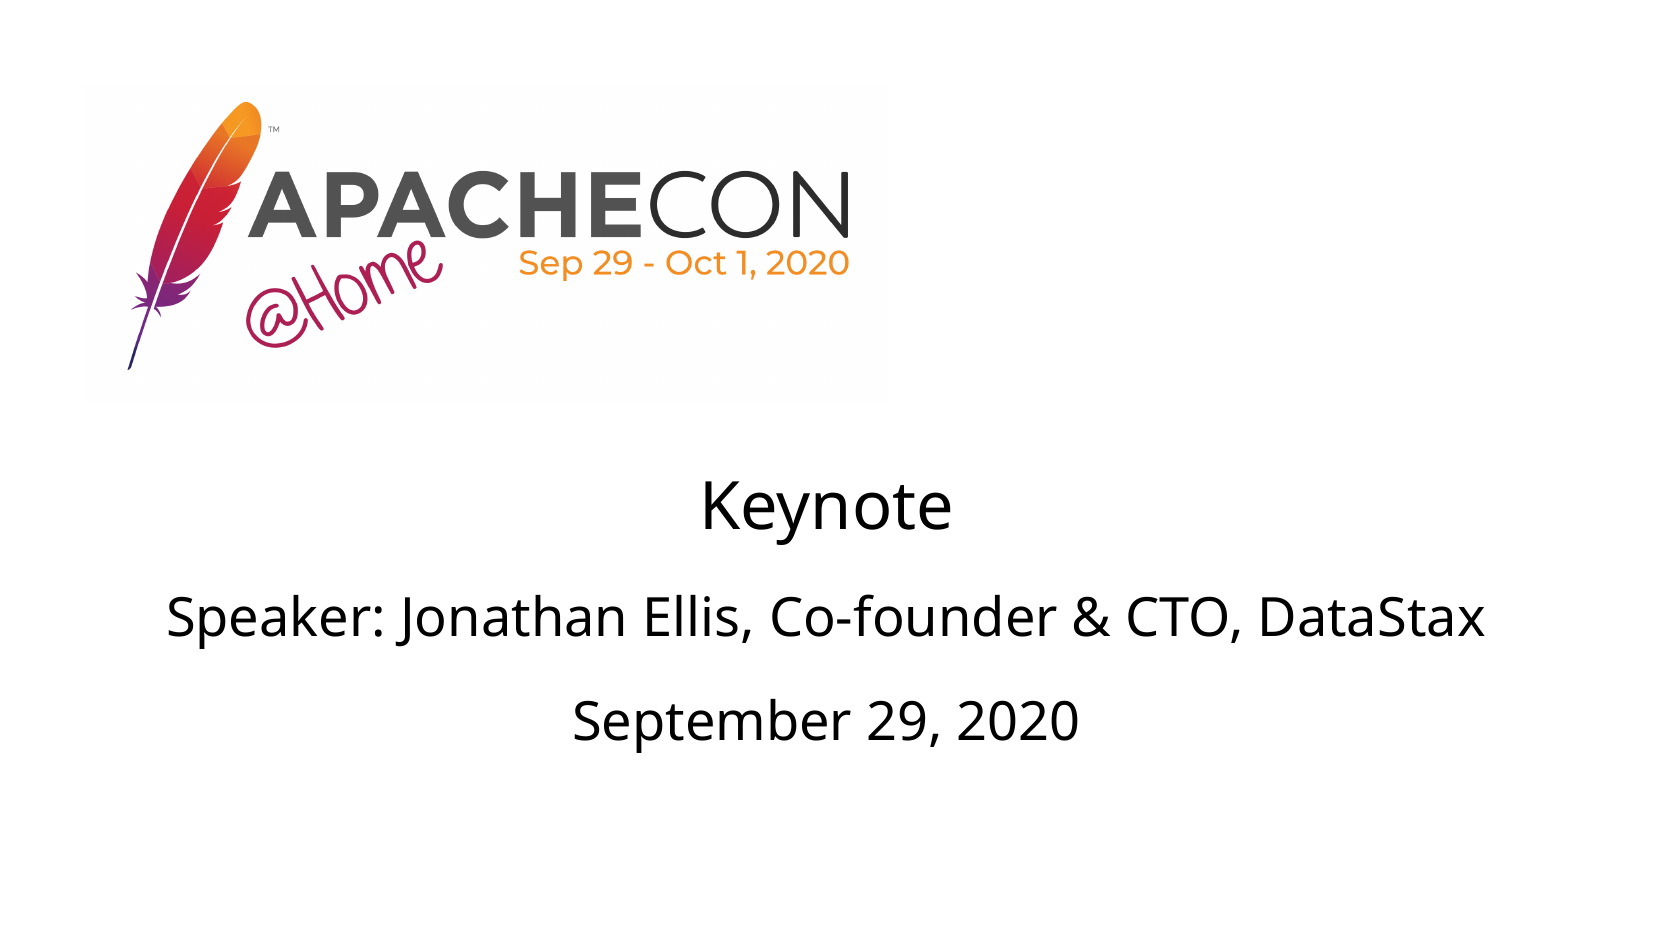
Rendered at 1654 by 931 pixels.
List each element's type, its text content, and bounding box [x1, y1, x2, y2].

picture [82, 85, 888, 406]
list Keynote Speaker: Jonathan Ellis, Co-founder & CTO, DataStax September 29, 2020 [82, 217, 1571, 758]
